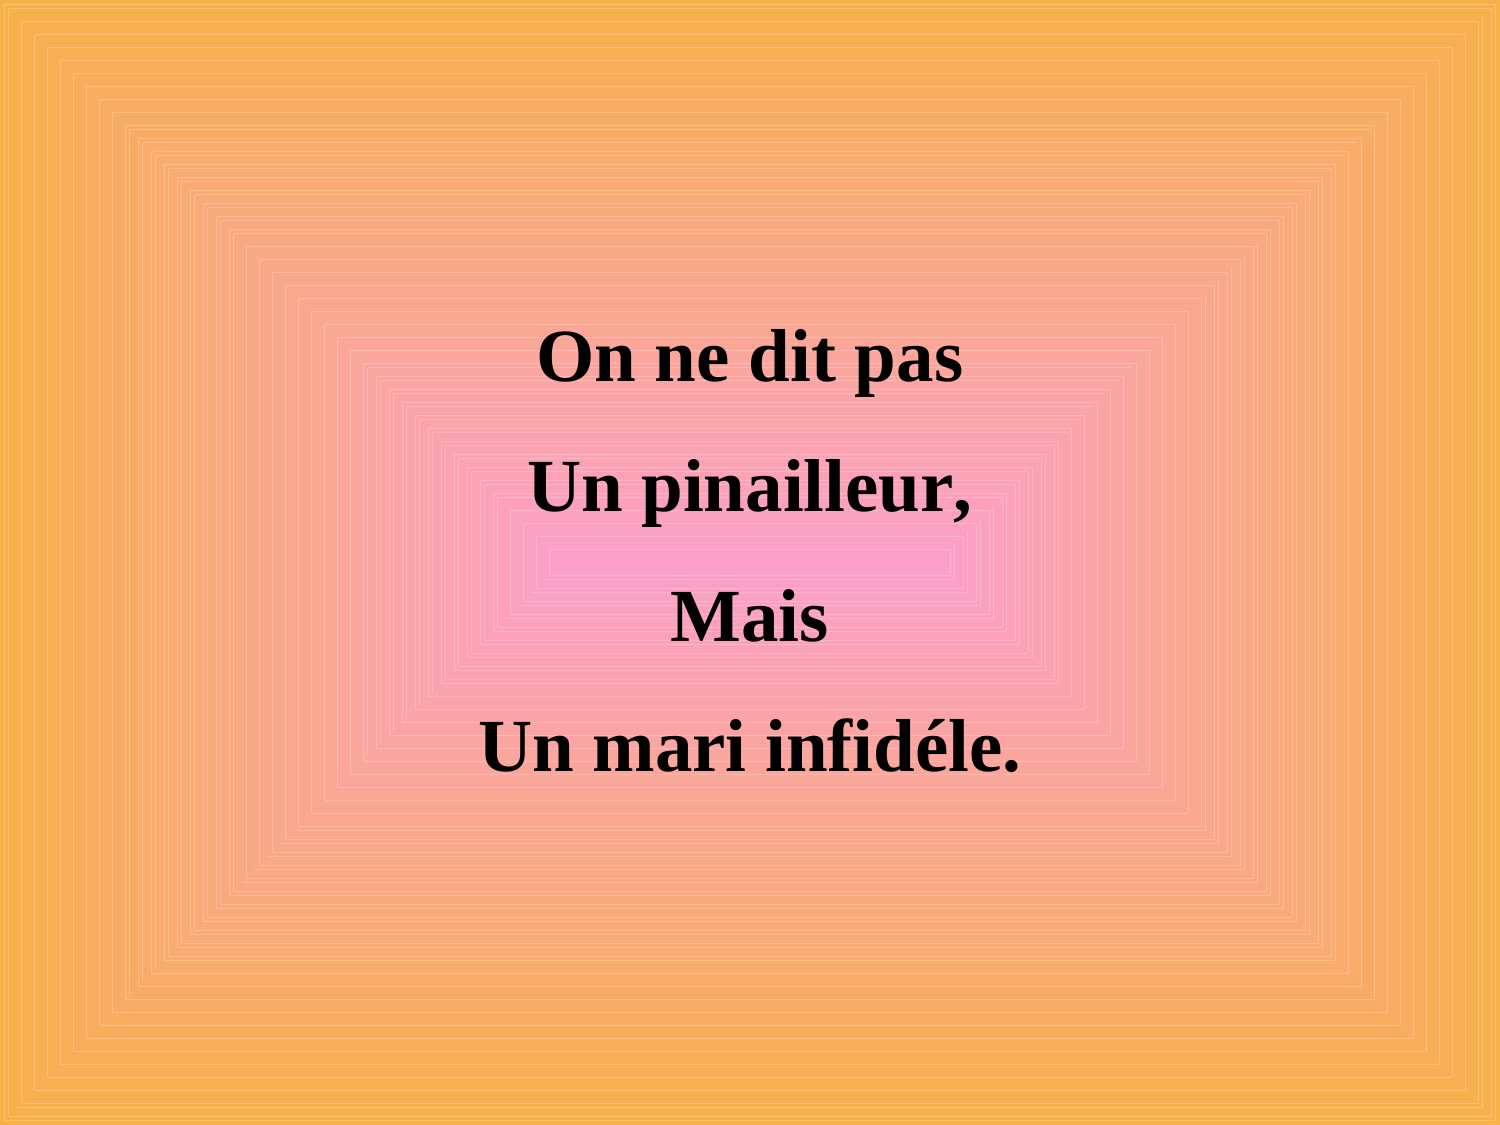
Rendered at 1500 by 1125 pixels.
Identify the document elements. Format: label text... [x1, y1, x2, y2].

text_box On ne dit pas Un pinailleur, Mais Un mari infidéle. [463, 307, 1037, 796]
